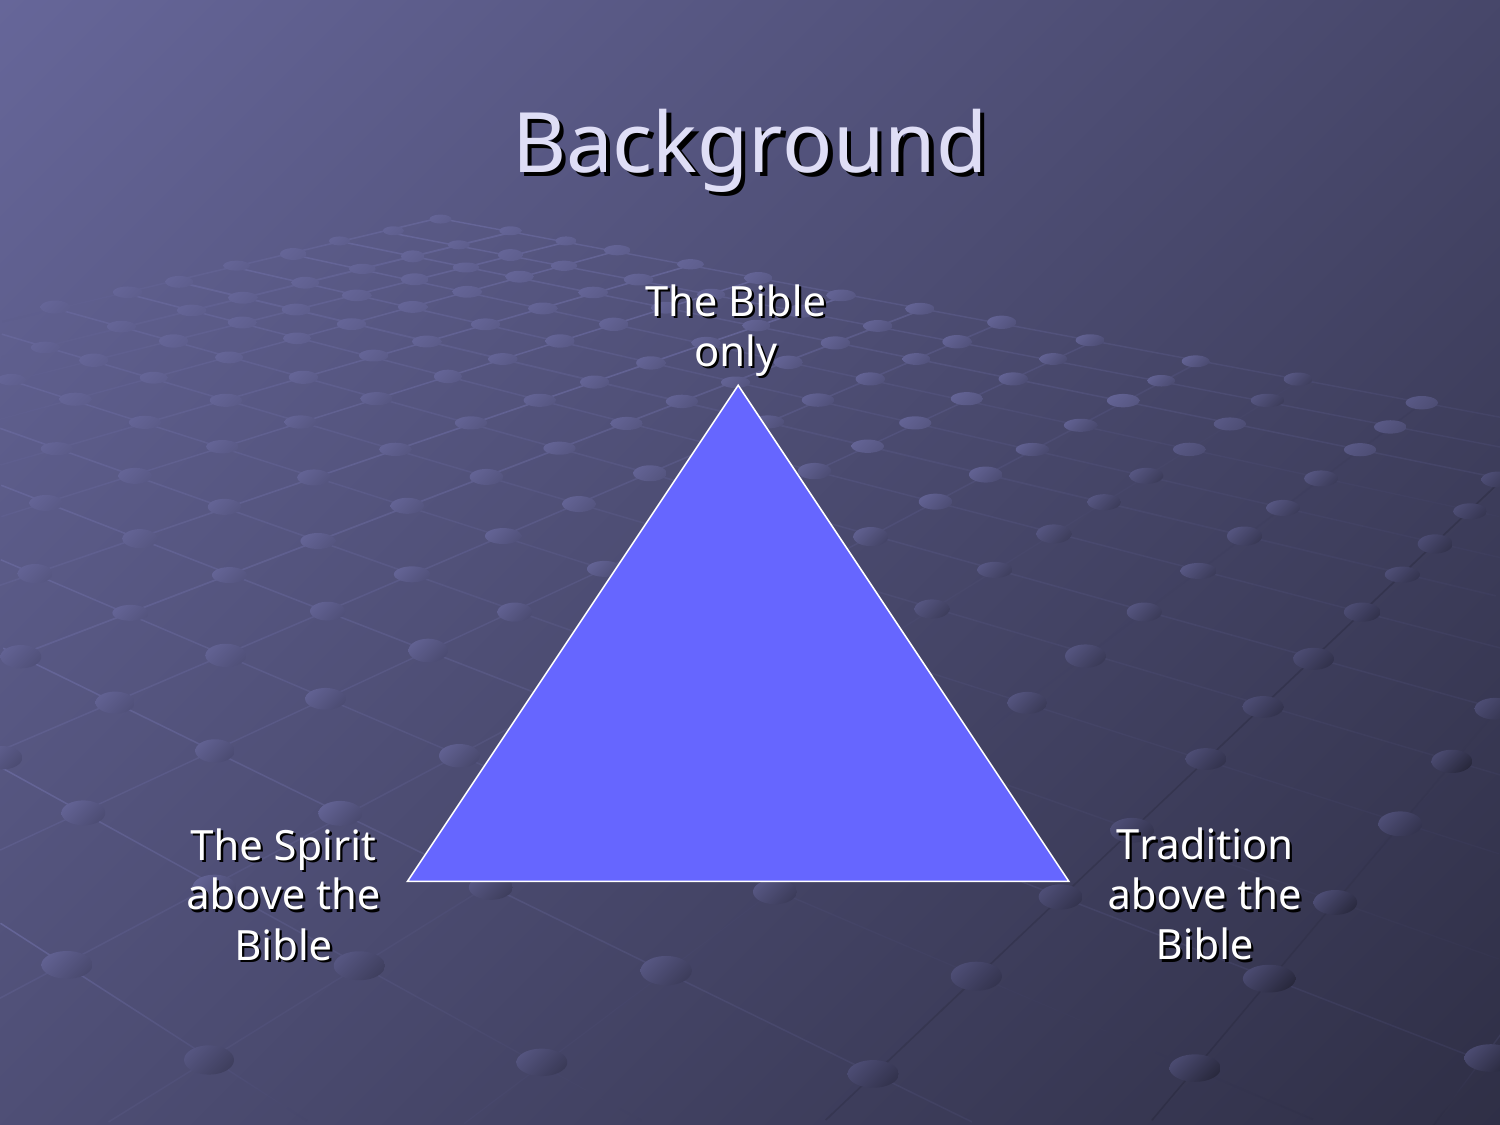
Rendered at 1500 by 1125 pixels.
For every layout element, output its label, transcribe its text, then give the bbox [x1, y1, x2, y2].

title Background [0, 45, 1500, 233]
text_box Tradition above the Bible [1080, 810, 1329, 976]
text_box The Spirit above the Bible [159, 810, 408, 977]
text_box The Bible only [611, 267, 860, 383]
text_box [408, 385, 1069, 882]
